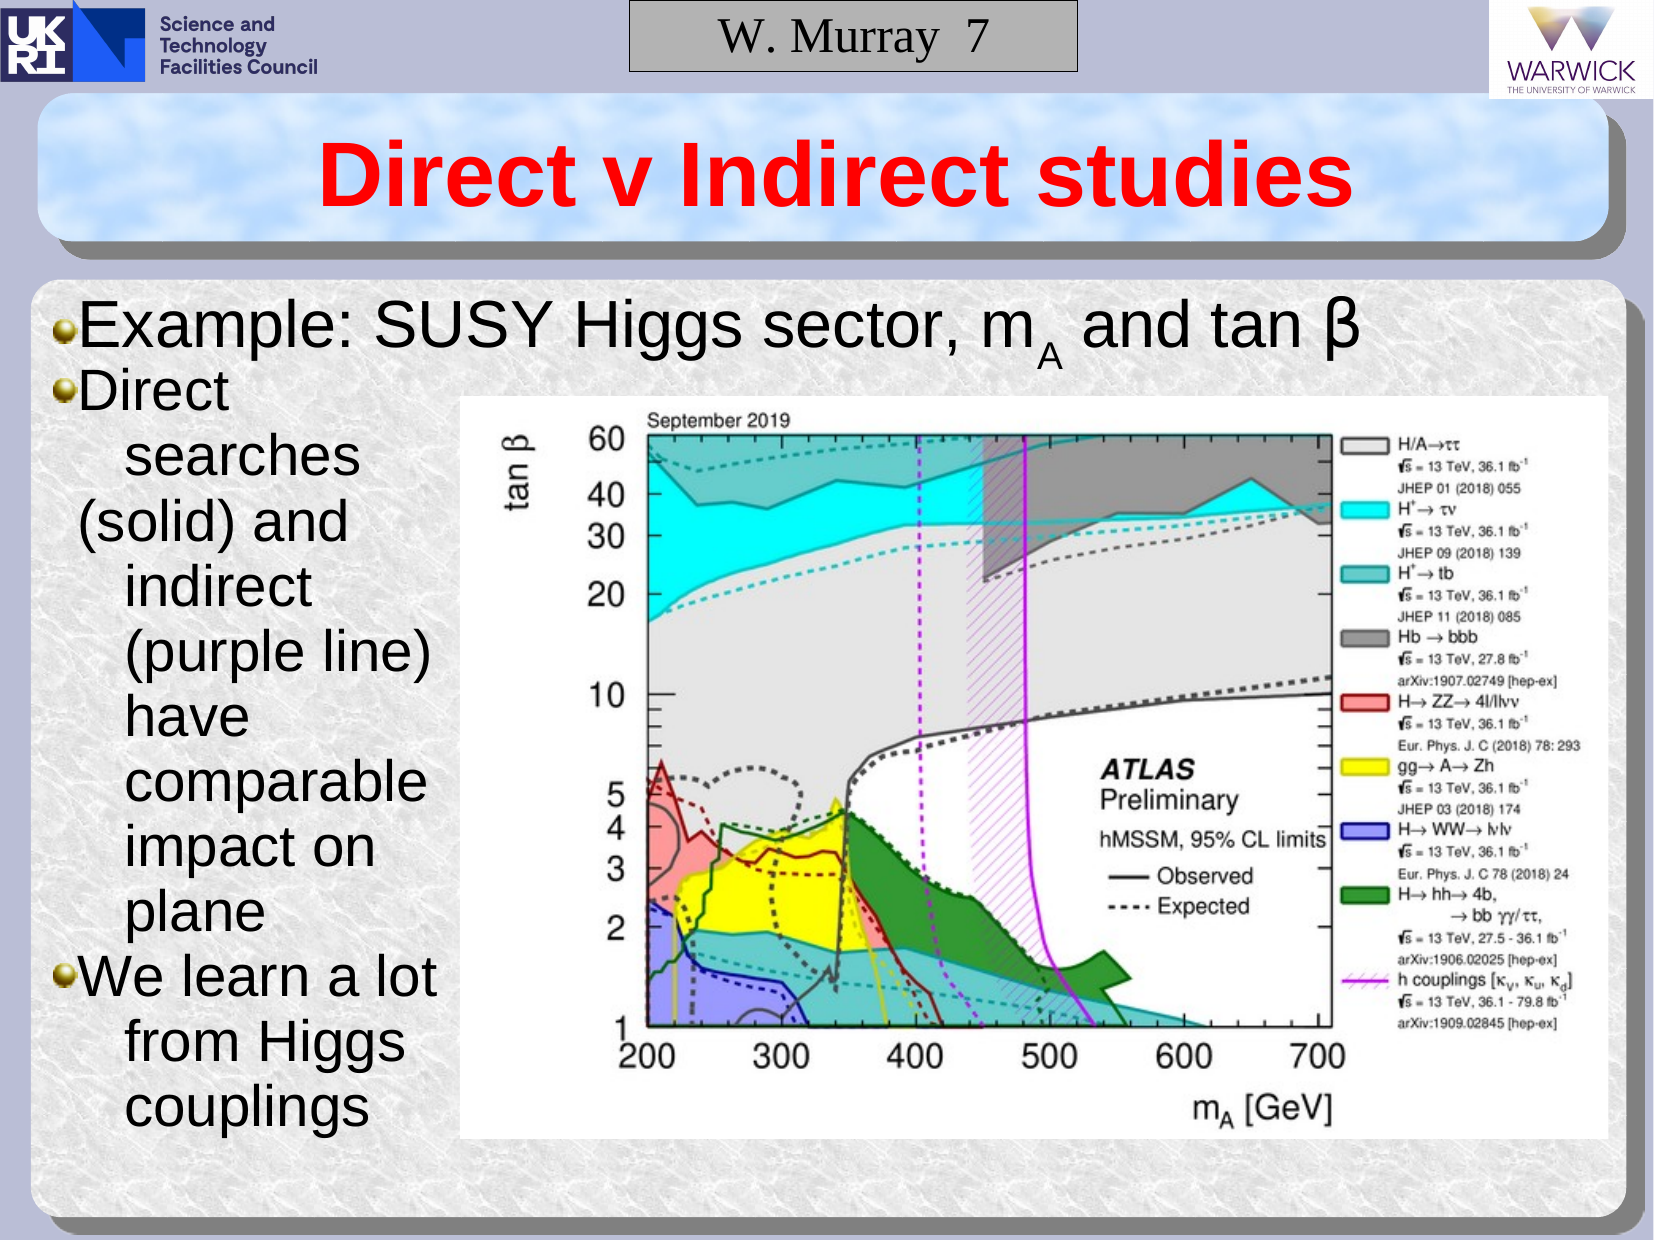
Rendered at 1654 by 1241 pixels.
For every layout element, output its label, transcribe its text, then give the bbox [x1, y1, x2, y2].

list Example: SUSY Higgs sector, mA and tan β [53, 285, 1588, 1193]
title Direct v Indirect studies [90, 101, 1584, 249]
picture [37, 0, 1654, 242]
list Direct searches (solid) and indirect (purple line) have comparable impact on plane We learn a lot from Higgs couplings [53, 358, 455, 1214]
picture [30, 279, 1627, 1218]
picture [0, 0, 317, 82]
